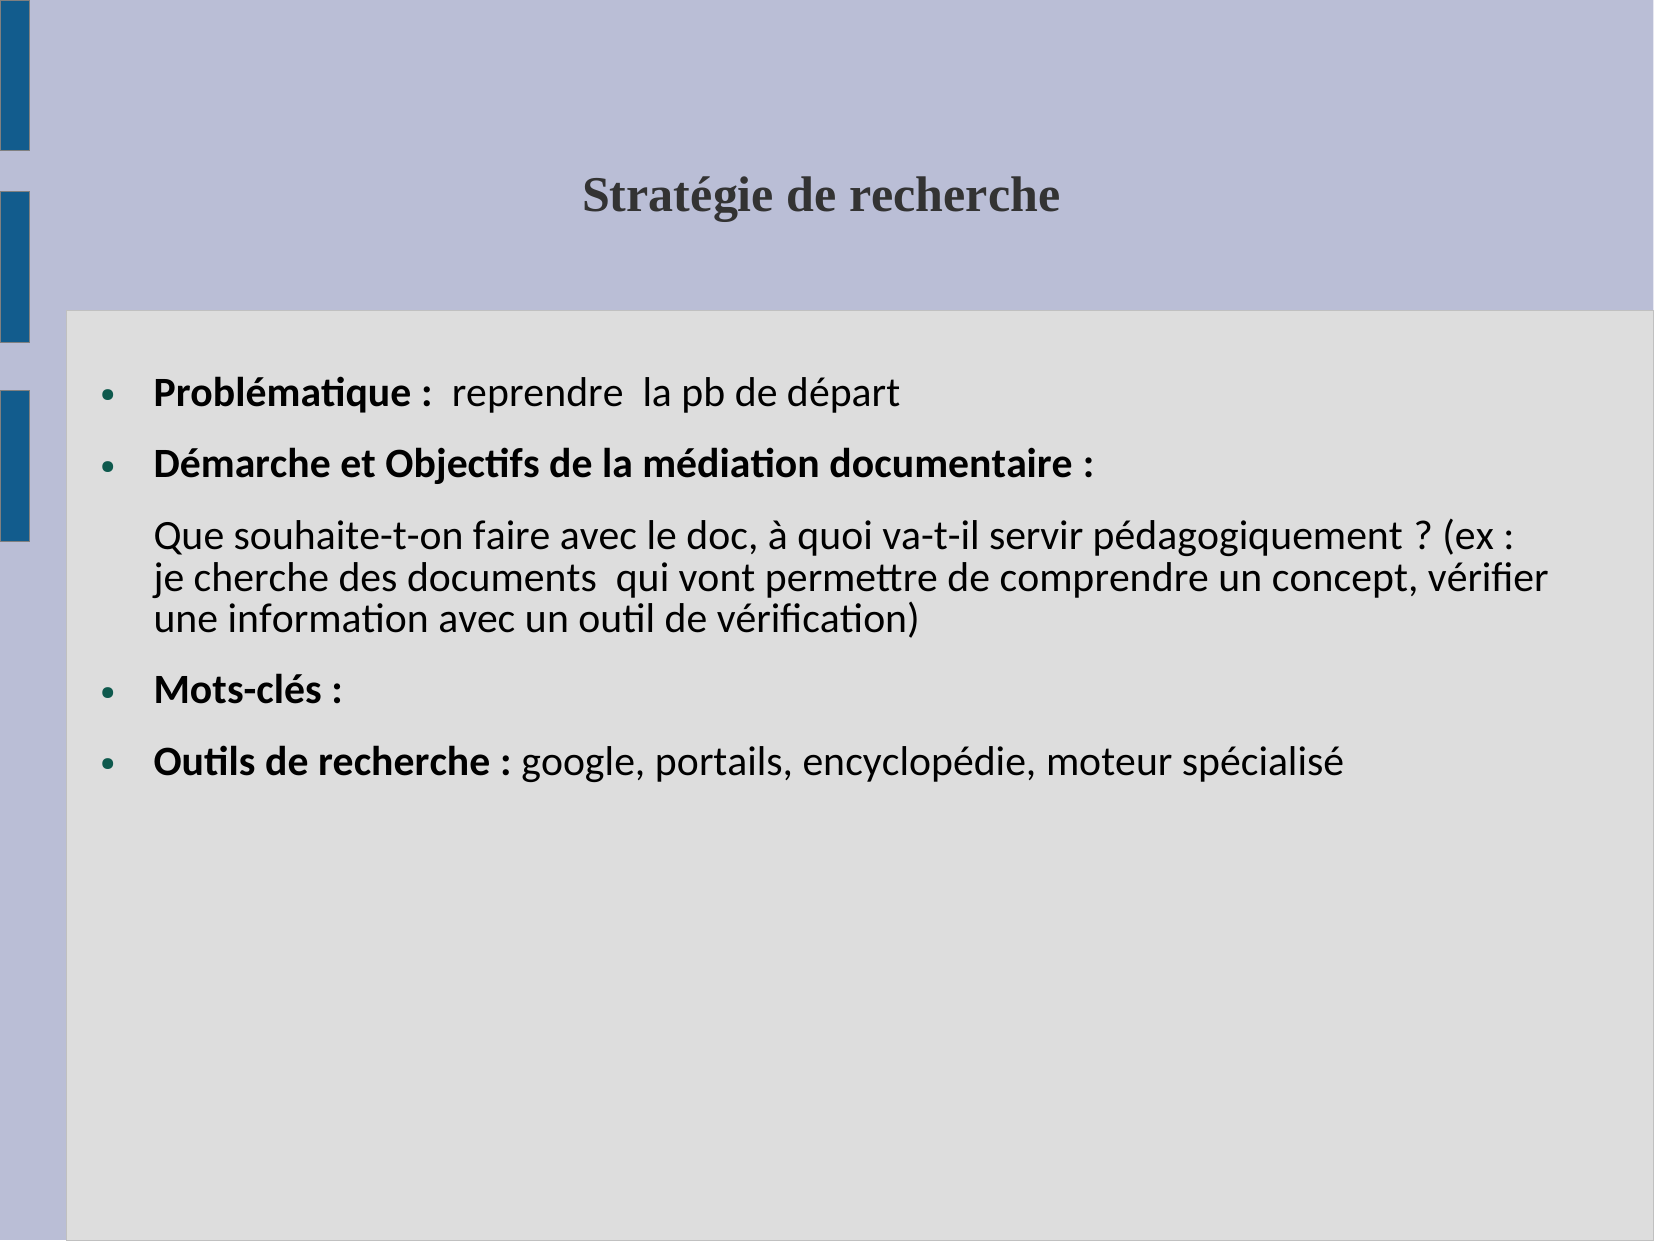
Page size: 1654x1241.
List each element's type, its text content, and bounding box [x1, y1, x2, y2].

title Stratégie de recherche [121, 91, 1534, 290]
list Problématique : reprendre la pb de départ Démarche et Objectifs de la médiation documentaire : Que souhaite-t-on faire avec le doc, à quoi va-t-il servir pédagogiquement ? (ex : je cherche des documents qui vont permettre de comprendre un concept, vérifier une information avec un outil de vérification) Mots-clés : Outils de recherche : google, portails, encyclopédie, moteur spécialisé [82, 290, 1571, 1109]
